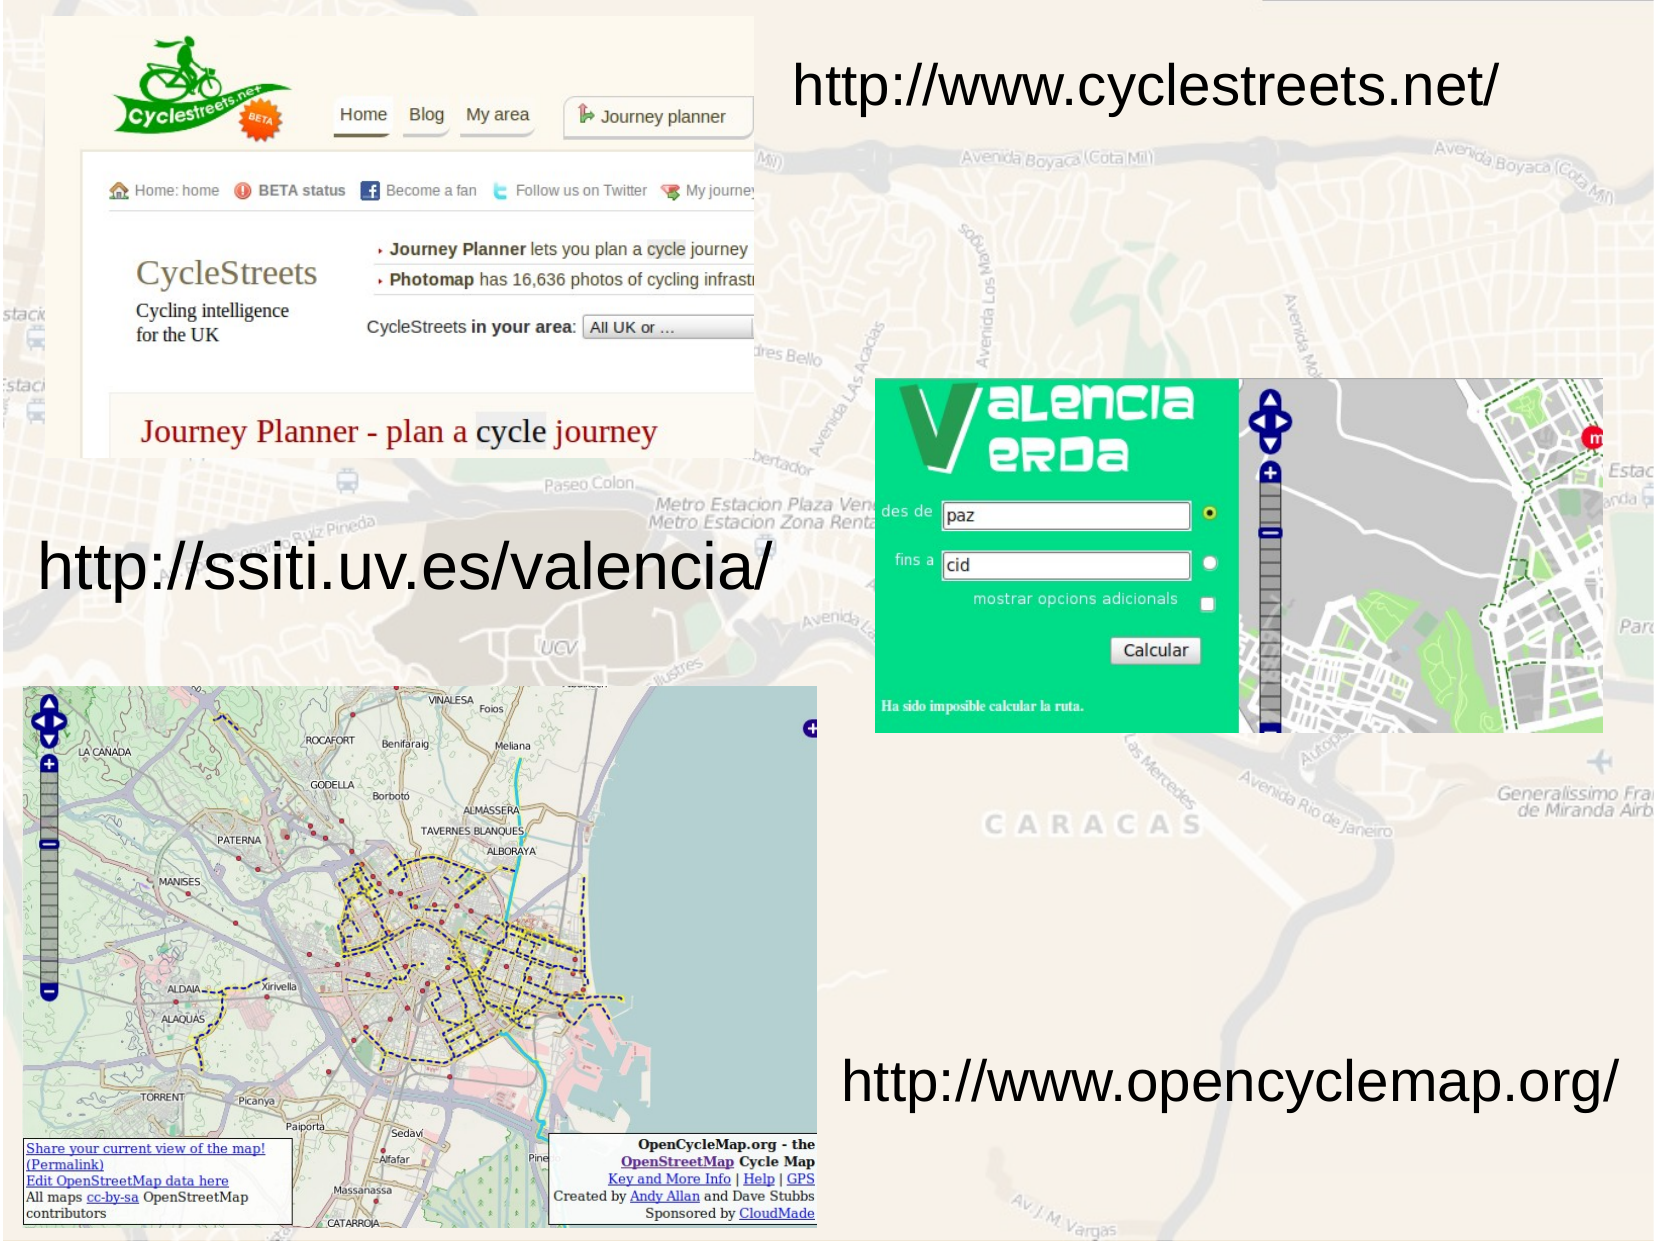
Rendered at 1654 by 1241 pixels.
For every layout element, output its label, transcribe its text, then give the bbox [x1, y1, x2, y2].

text_box http://ssiti.uv.es/valencia/ [22, 521, 824, 612]
text_box http://www.opencyclemap.org/ [826, 1041, 1654, 1122]
picture [45, 16, 754, 458]
picture [22, 686, 817, 1228]
text_box http://www.cyclestreets.net/ [778, 45, 1569, 126]
picture [875, 378, 1603, 733]
